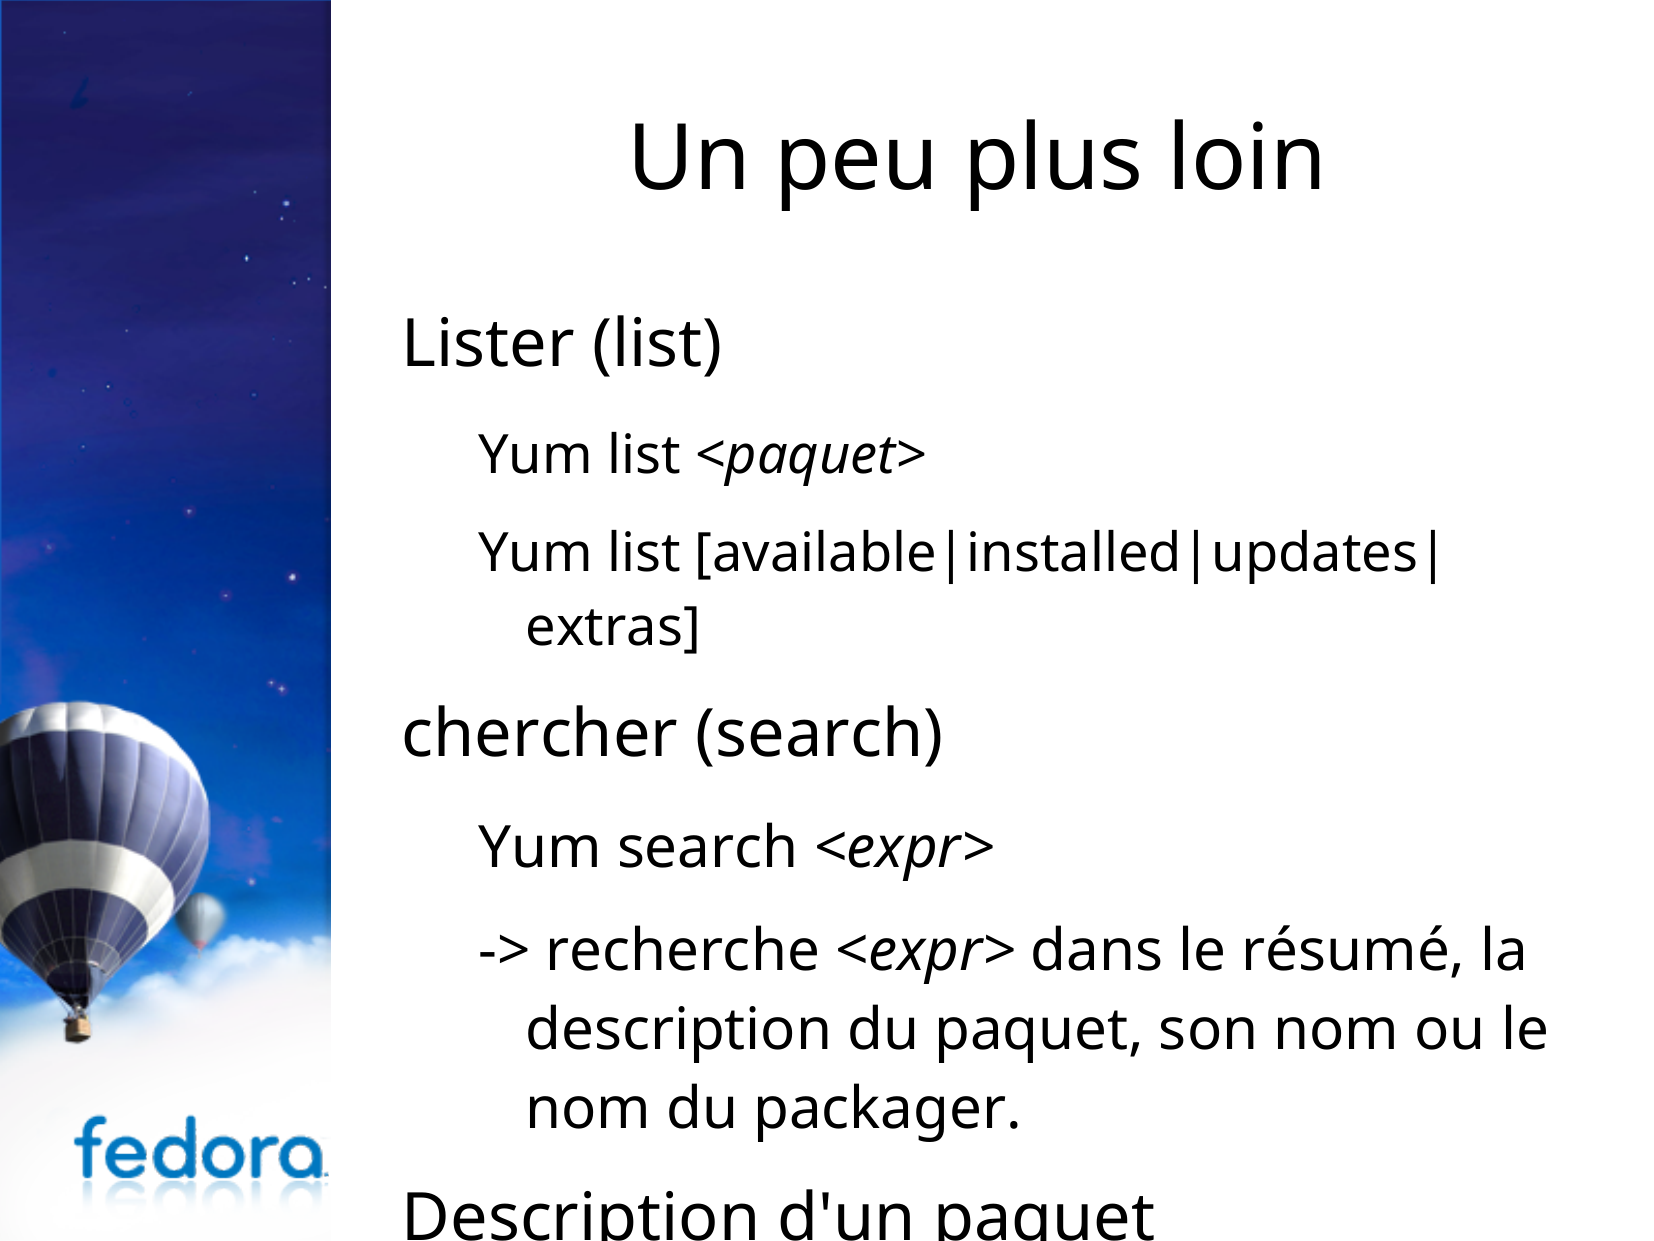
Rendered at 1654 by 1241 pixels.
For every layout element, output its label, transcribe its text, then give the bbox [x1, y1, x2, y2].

picture [0, 0, 331, 1241]
title Un peu plus loin [383, 59, 1571, 250]
list Lister (list) Yum list <paquet> Yum list [available|installed|updates|extras] chercher (search) Yum search <expr> -> recherche <expr> dans le résumé, la description du paquet, son nom ou le nom du packager. Description d'un paquet Yum info <paquet> [383, 295, 1571, 1172]
